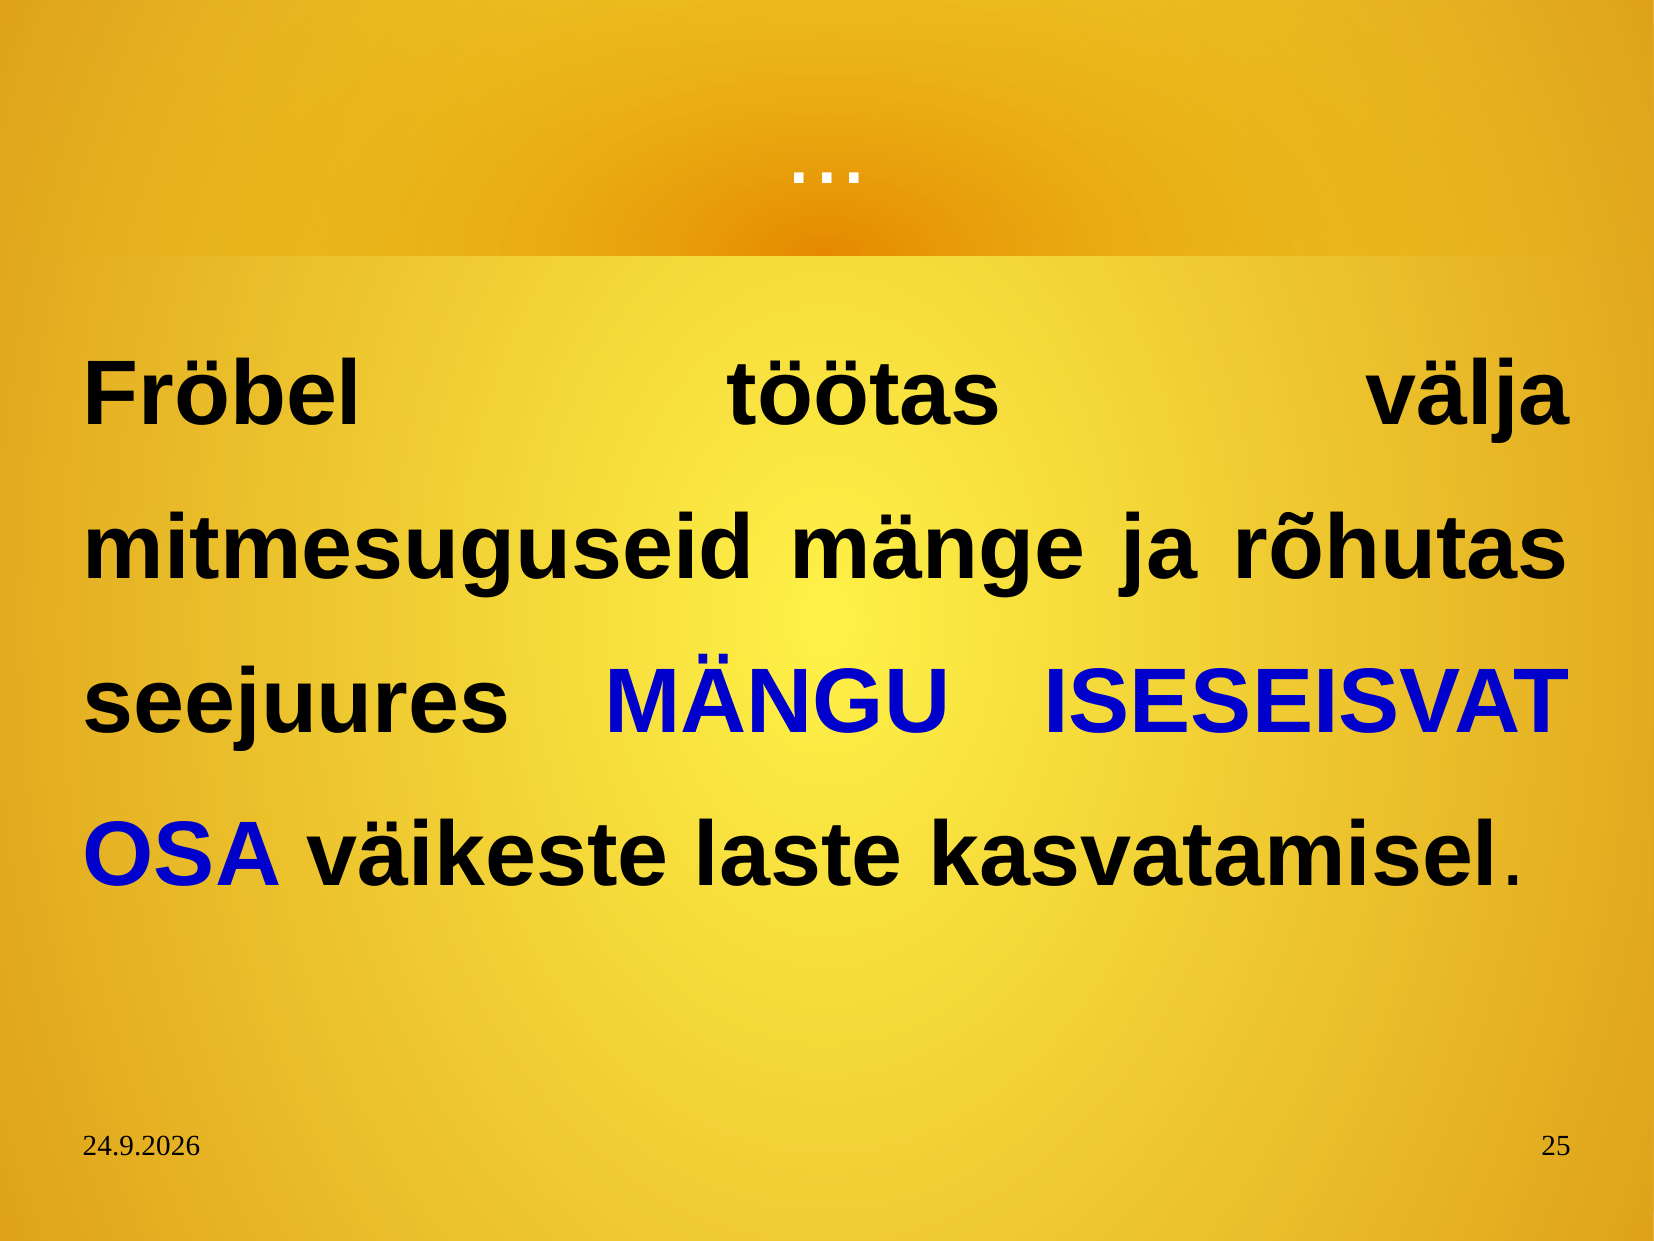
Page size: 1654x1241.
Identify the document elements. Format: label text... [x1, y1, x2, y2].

list Fröbel töötas välja mitmesuguseid mänge ja rõhutas seejuures MÄNGU ISESEISVAT OSA väikeste laste kasvatamisel. [82, 290, 1571, 1010]
title ... [82, 47, 1571, 252]
